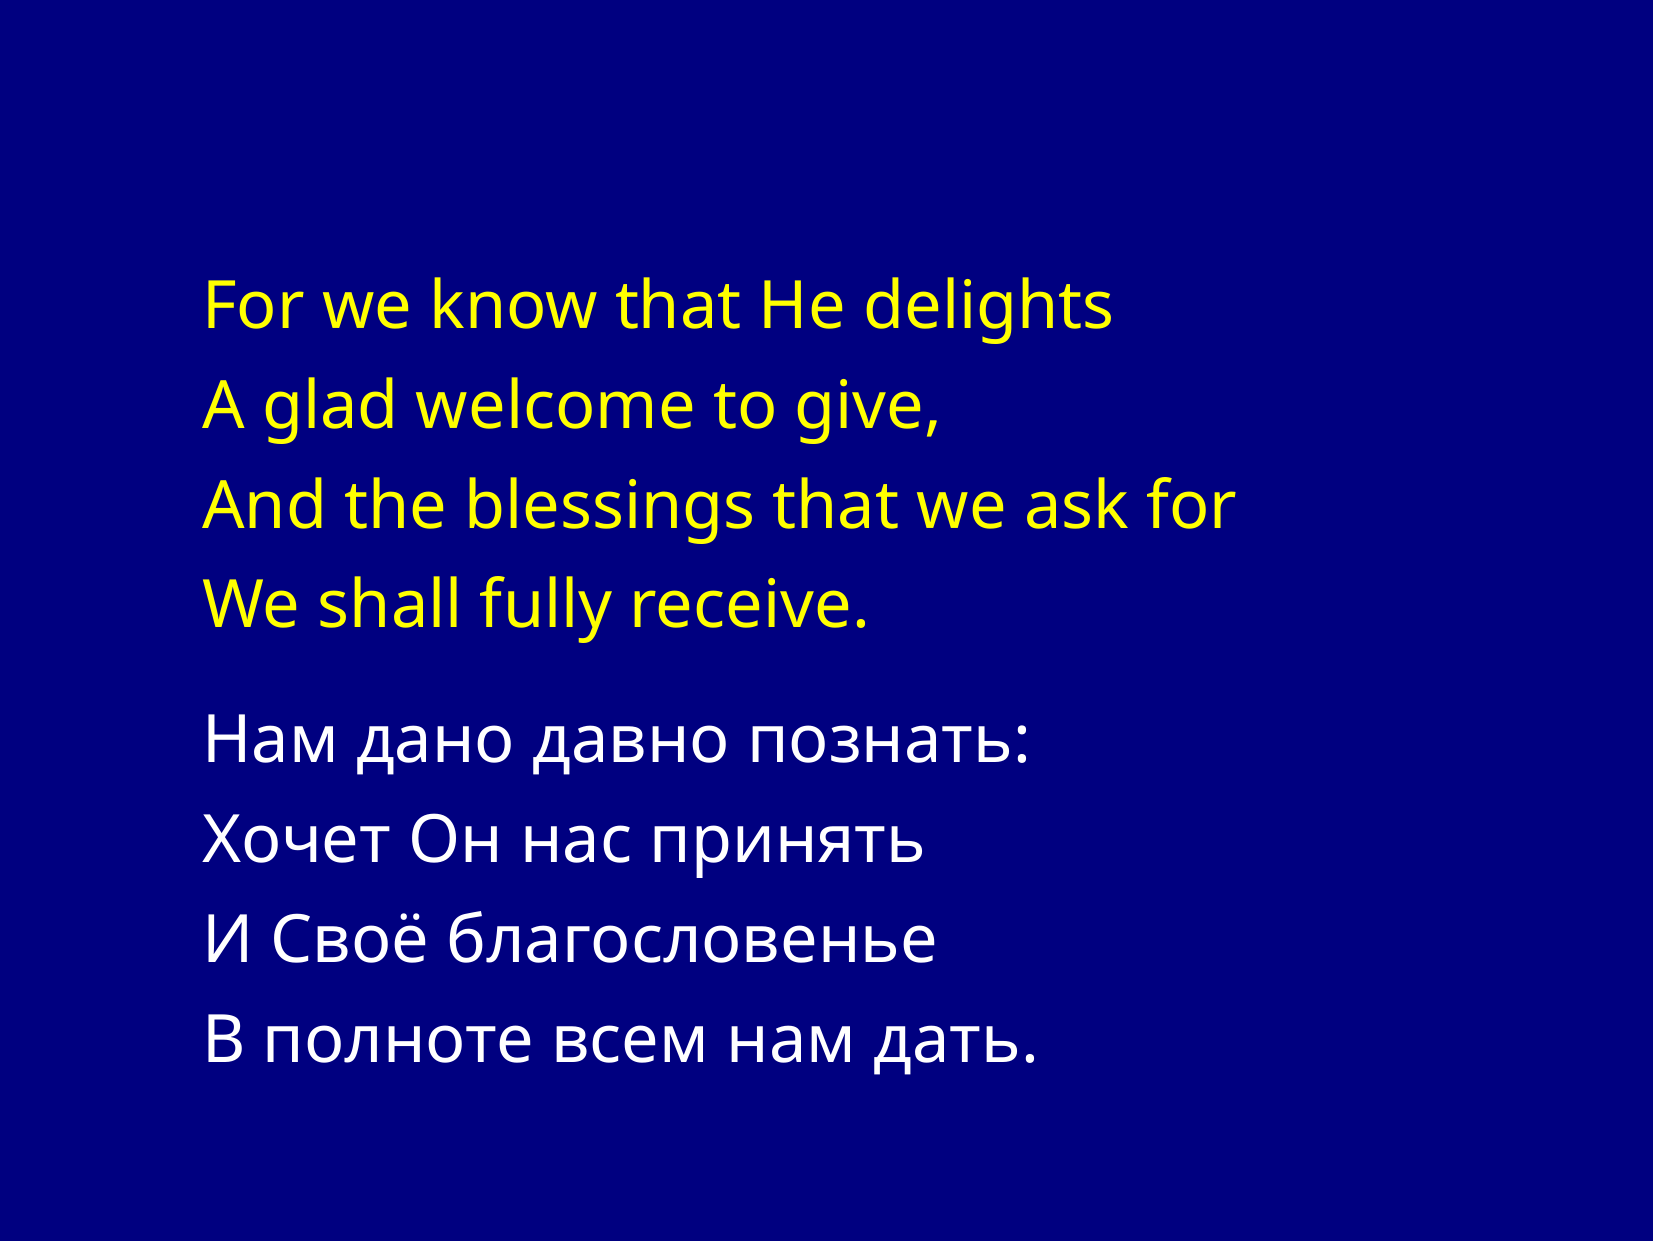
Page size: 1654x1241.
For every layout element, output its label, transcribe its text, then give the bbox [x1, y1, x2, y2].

text_box For we know that He delights A glad welcome to give, And the blessings that we ask for We shall fully receive. [75, 150, 1576, 638]
text_box Нам дано давно познать: Хочет Он нас принять И Своё благословенье В полноте всем нам дать. [75, 675, 1576, 1163]
